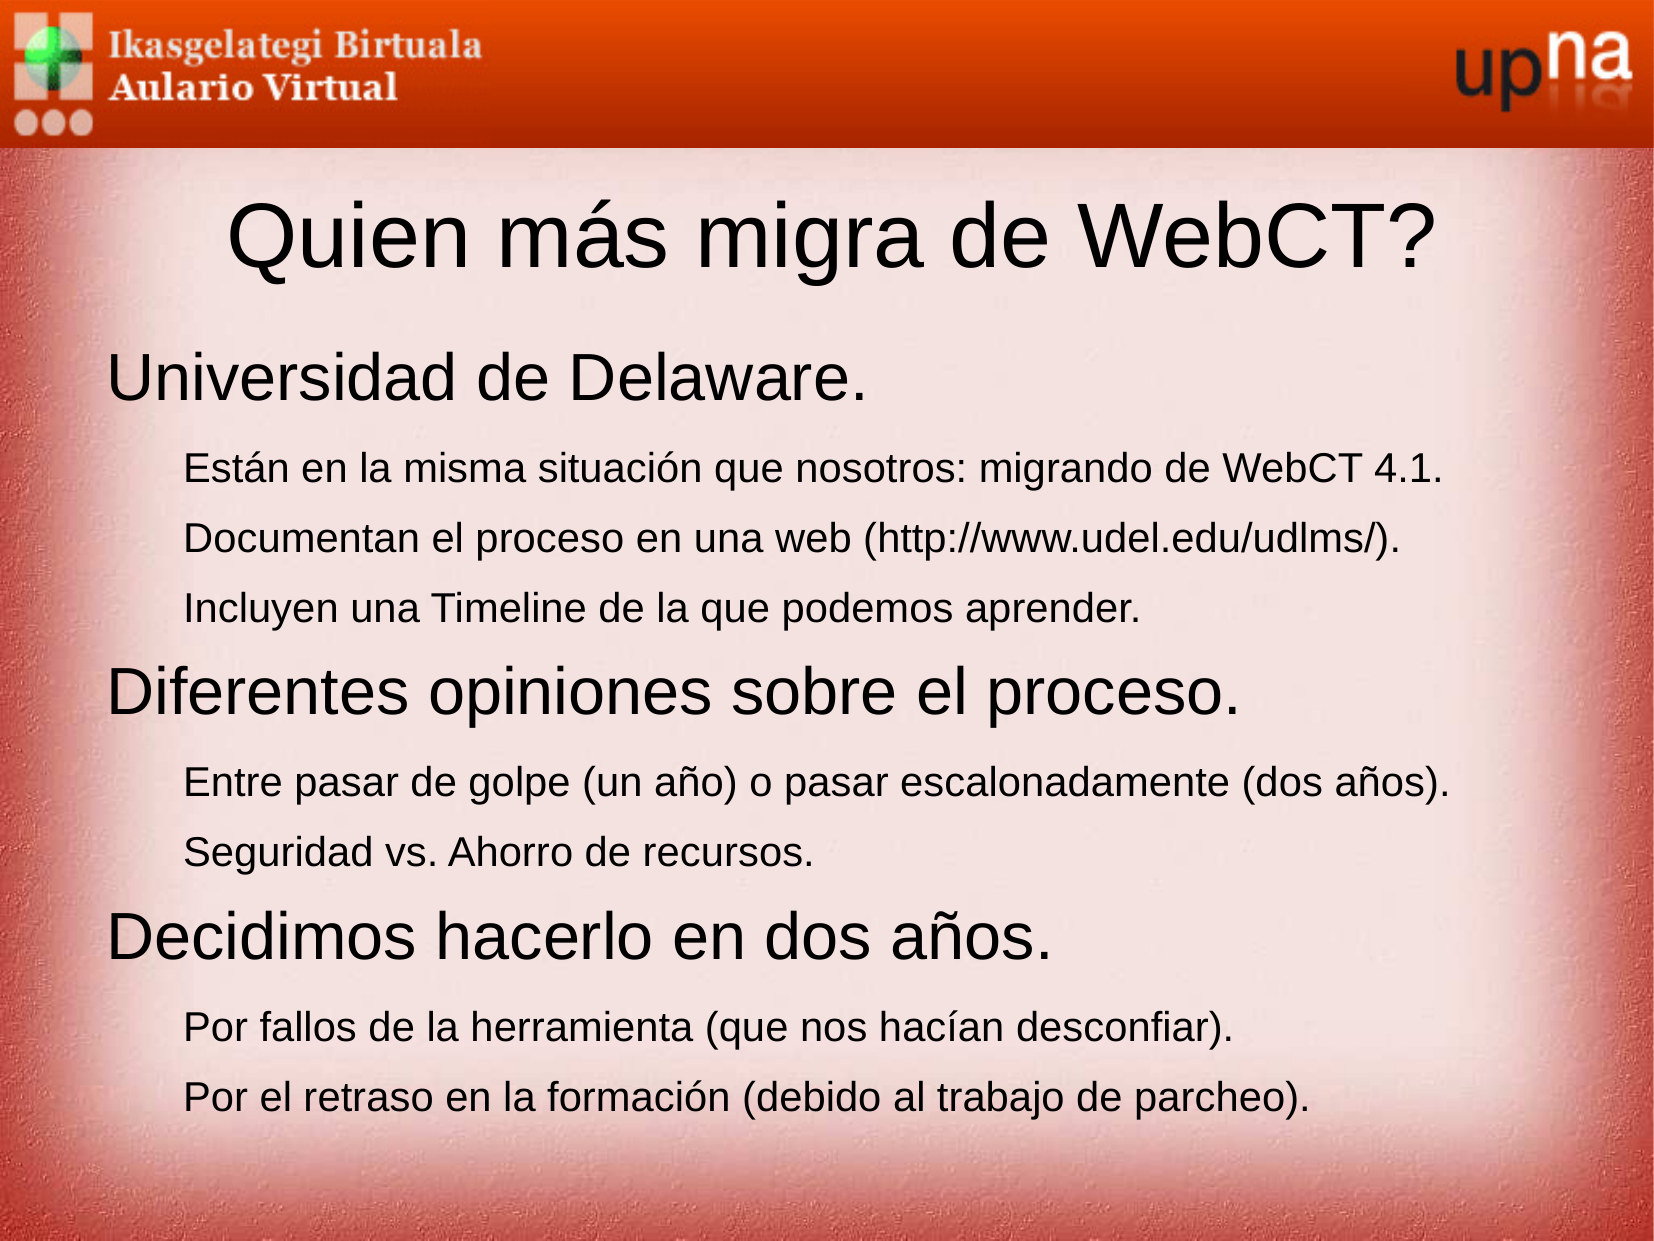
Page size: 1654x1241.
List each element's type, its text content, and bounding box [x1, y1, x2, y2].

picture [0, 0, 1654, 1241]
list Universidad de Delaware. Están en la misma situación que nosotros: migrando de WebCT 4.1. Documentan el proceso en una web (http://www.udel.edu/udlms/). Incluyen una Timeline de la que podemos aprender. Diferentes opiniones sobre el proceso. Entre pasar de golpe (un año) o pasar escalonadamente (dos años). Seguridad vs. Ahorro de recursos. Decidimos hacerlo en dos años. Por fallos de la herramienta (que nos hacían desconfiar). Por el retraso en la formación (debido al trabajo de parcheo). [88, 339, 1577, 1123]
title Quien más migra de WebCT? [88, 147, 1577, 325]
